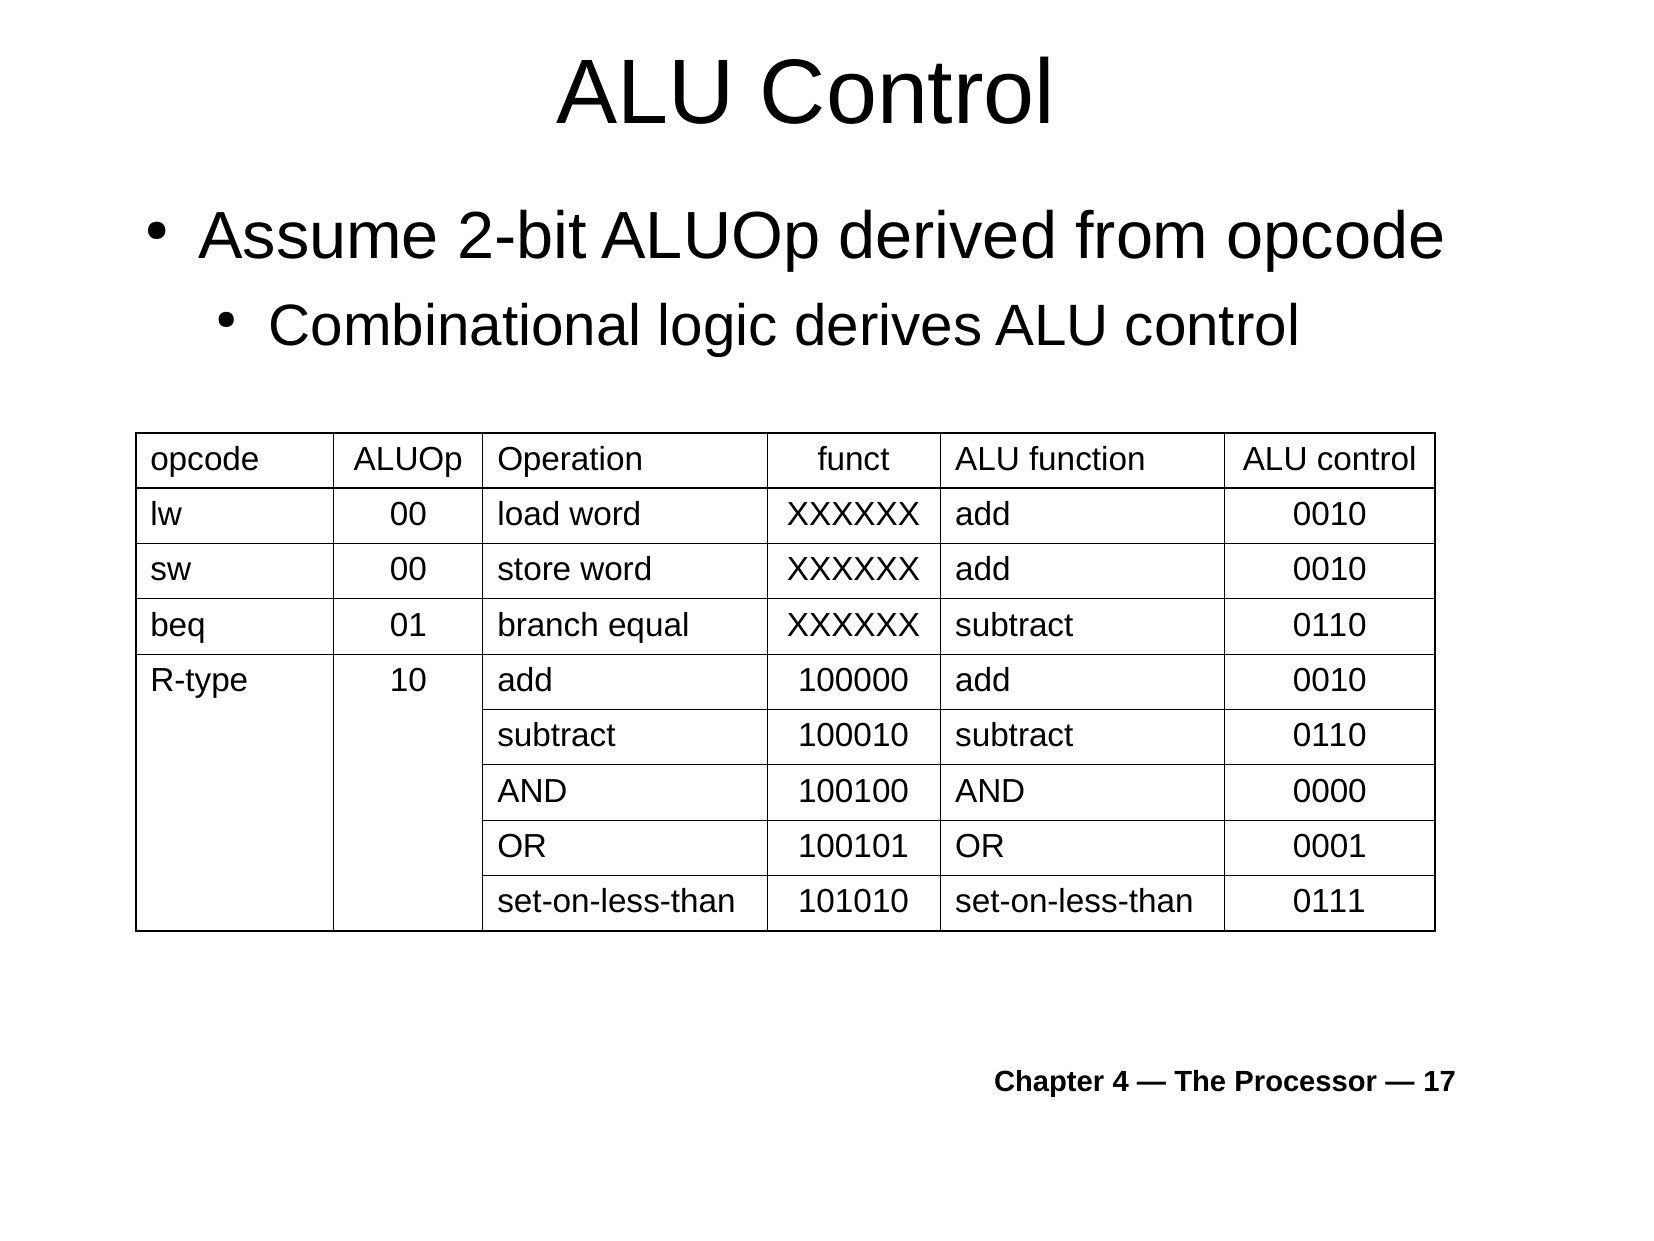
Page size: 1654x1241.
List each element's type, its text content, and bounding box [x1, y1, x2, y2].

table_cell subtract [483, 710, 767, 764]
table_cell 100101 [768, 821, 940, 875]
table_cell 0111 [1225, 876, 1434, 930]
table_cell set-on-less-than [941, 876, 1224, 930]
table_cell 01 [334, 599, 482, 654]
table_cell add [941, 489, 1224, 543]
table_cell subtract [941, 599, 1224, 654]
table_cell AND [941, 765, 1224, 820]
table_cell 00 [334, 489, 482, 543]
table_cell 100100 [768, 765, 940, 820]
table_header ALU function [941, 434, 1224, 487]
table_cell 100000 [768, 655, 940, 709]
table_cell 0110 [1225, 599, 1434, 654]
table_cell beq [137, 599, 333, 654]
table_cell OR [483, 821, 767, 875]
table_cell 0110 [1225, 710, 1434, 764]
table_cell 101010 [768, 876, 940, 930]
list Assume 2-bit ALUOp derived from opcode Combinational logic derives ALU control [112, 184, 1469, 1024]
table_cell set-on-less-than [483, 876, 767, 930]
table_cell 00 [334, 544, 482, 598]
table_cell add [483, 655, 767, 709]
table_header Operation [483, 434, 767, 487]
table_cell 0010 [1225, 489, 1434, 543]
table_cell 0010 [1225, 544, 1434, 598]
table_cell load word [483, 489, 767, 543]
table_cell 100010 [768, 710, 940, 764]
table_cell 0001 [1225, 821, 1434, 875]
table_cell XXXXXX [768, 599, 940, 654]
table_cell AND [483, 765, 767, 820]
table_cell branch equal [483, 599, 767, 654]
table_cell XXXXXX [768, 489, 940, 543]
table_header funct [768, 434, 940, 487]
table_cell 0010 [1225, 655, 1434, 709]
table_header ALUOp [334, 434, 482, 487]
text_box Chapter 4 — The Processor — <number> [277, 1046, 1471, 1106]
table_cell add [941, 544, 1224, 598]
table_cell 10 [334, 655, 482, 930]
table_cell XXXXXX [768, 544, 940, 598]
table_cell store word [483, 544, 767, 598]
table_cell subtract [941, 710, 1224, 764]
table_header opcode [137, 434, 333, 487]
table_cell lw [137, 489, 333, 543]
table_cell add [941, 655, 1224, 709]
table_cell 0000 [1225, 765, 1434, 820]
table_cell sw [137, 544, 333, 598]
table_cell R-type [137, 655, 333, 930]
title ALU Control [112, 23, 1468, 149]
table_header ALU control [1225, 434, 1434, 487]
table_cell OR [941, 821, 1224, 875]
